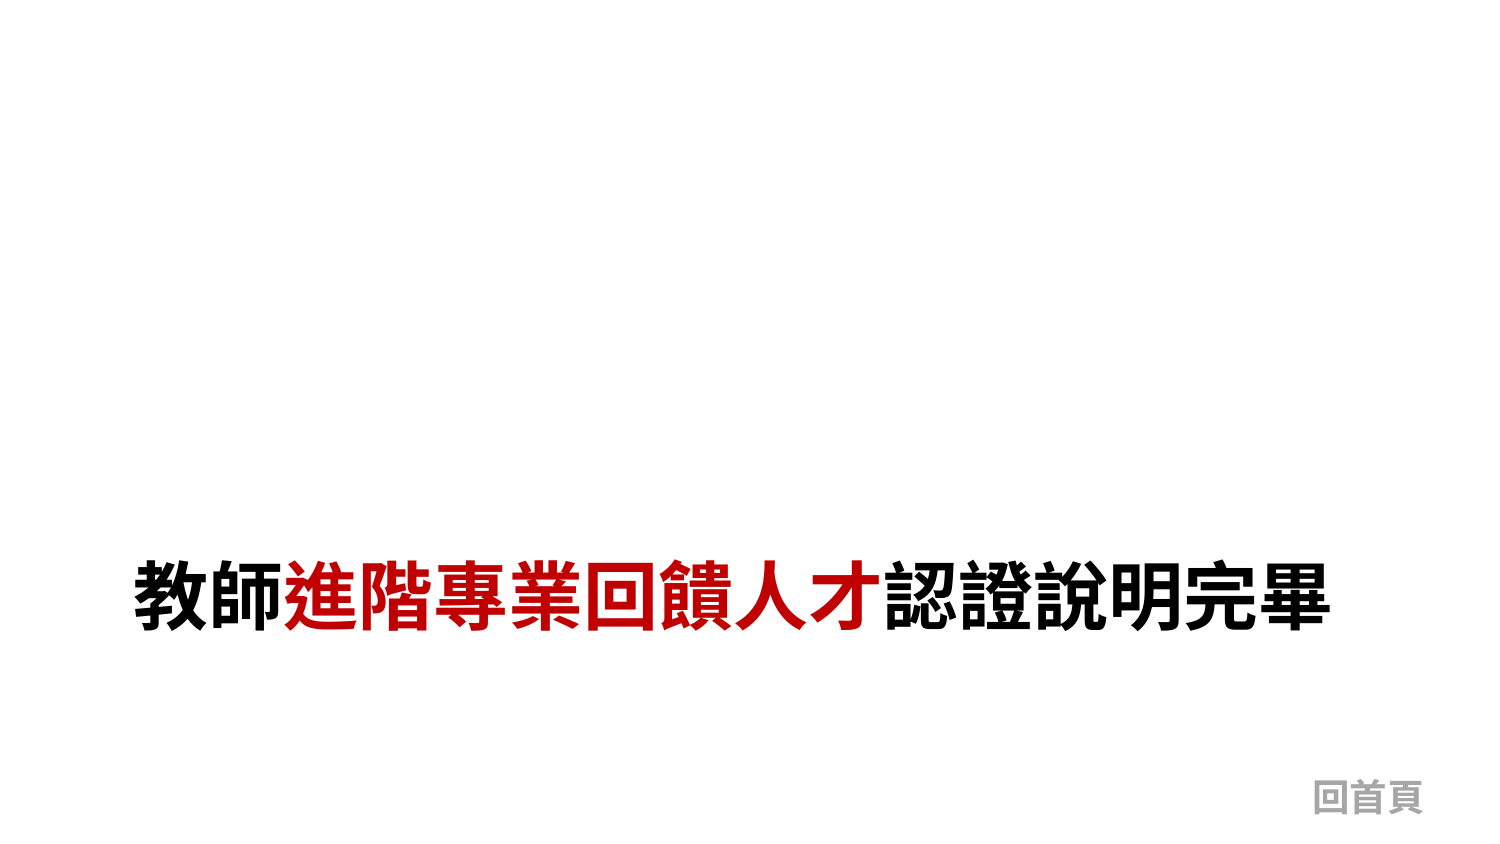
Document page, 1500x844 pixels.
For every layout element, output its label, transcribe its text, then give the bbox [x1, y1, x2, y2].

title 教師進階專業回饋人才認證說明完畢 [118, 542, 1394, 710]
